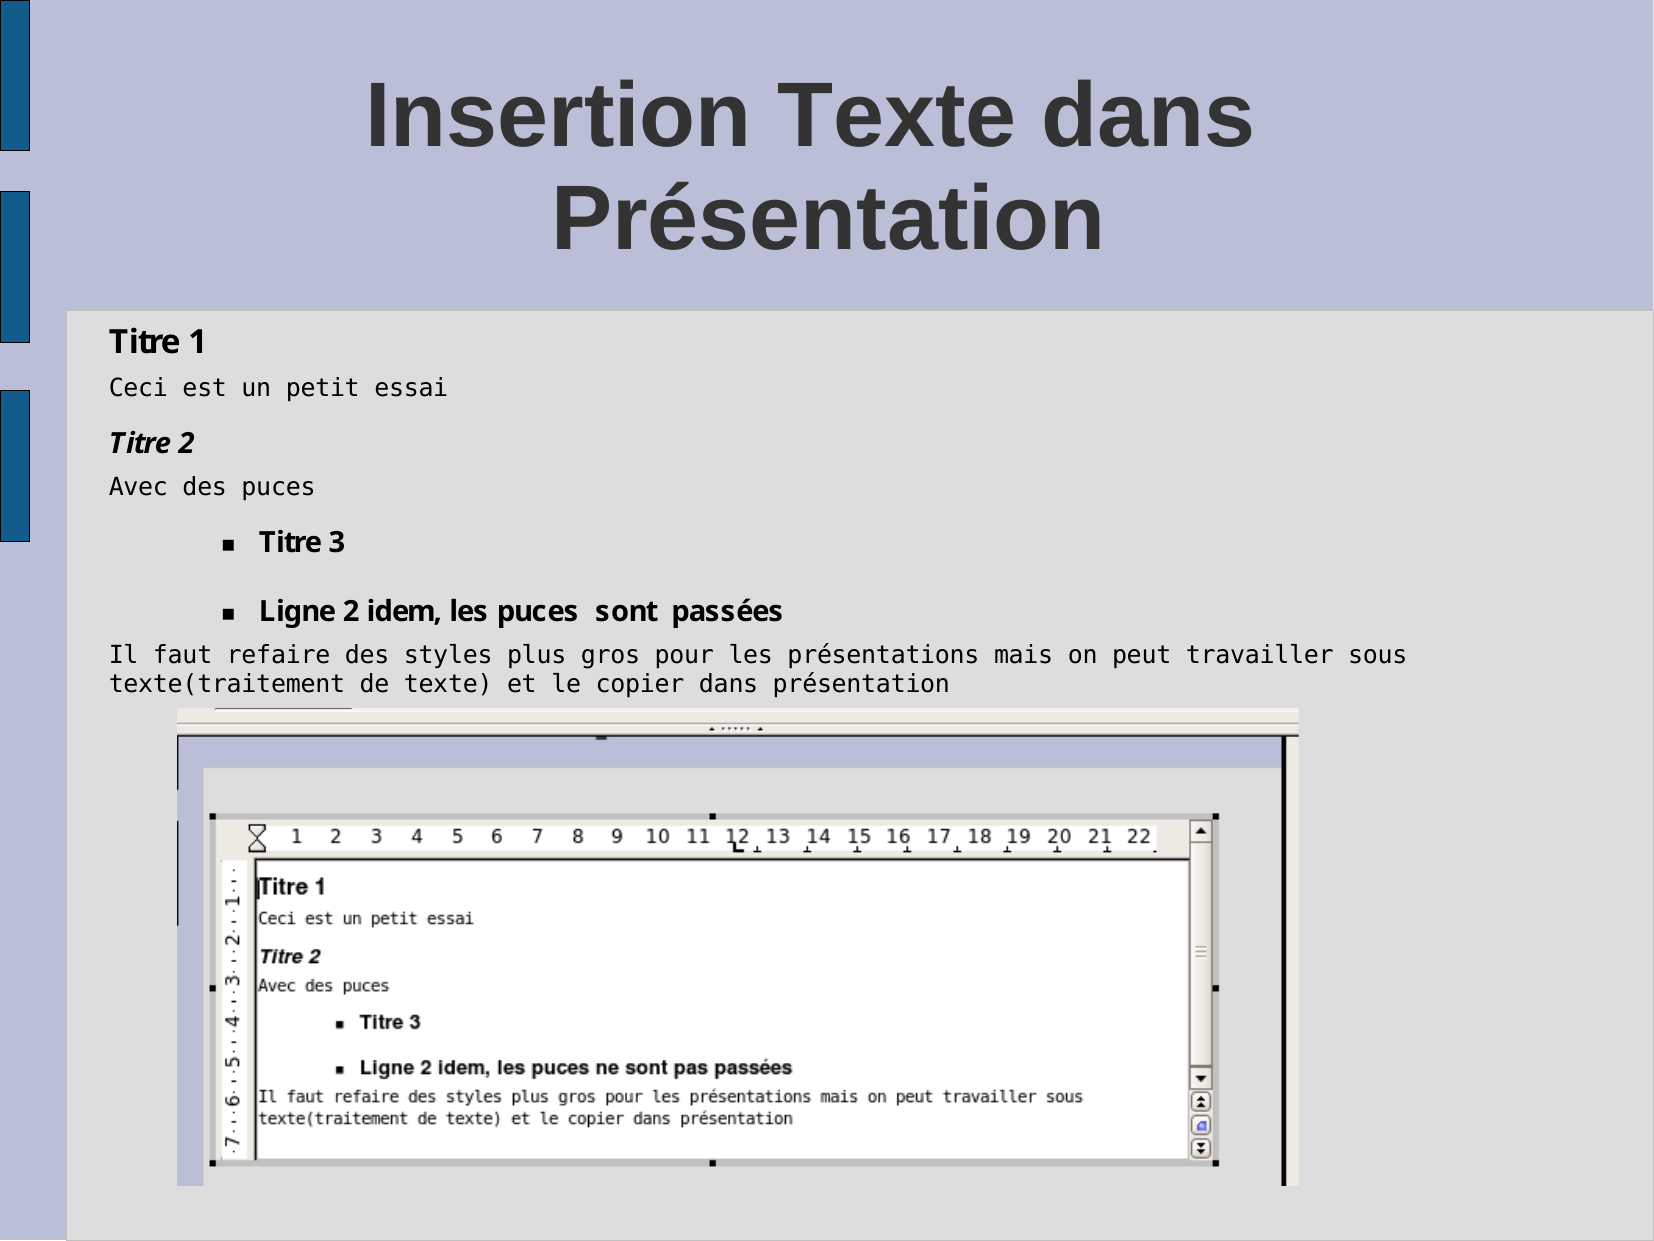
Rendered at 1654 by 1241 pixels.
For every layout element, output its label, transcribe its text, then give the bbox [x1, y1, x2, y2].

title Insertion Texte dans Présentation [88, 59, 1534, 274]
picture [177, 708, 1299, 1186]
chart [107, 299, 1477, 739]
